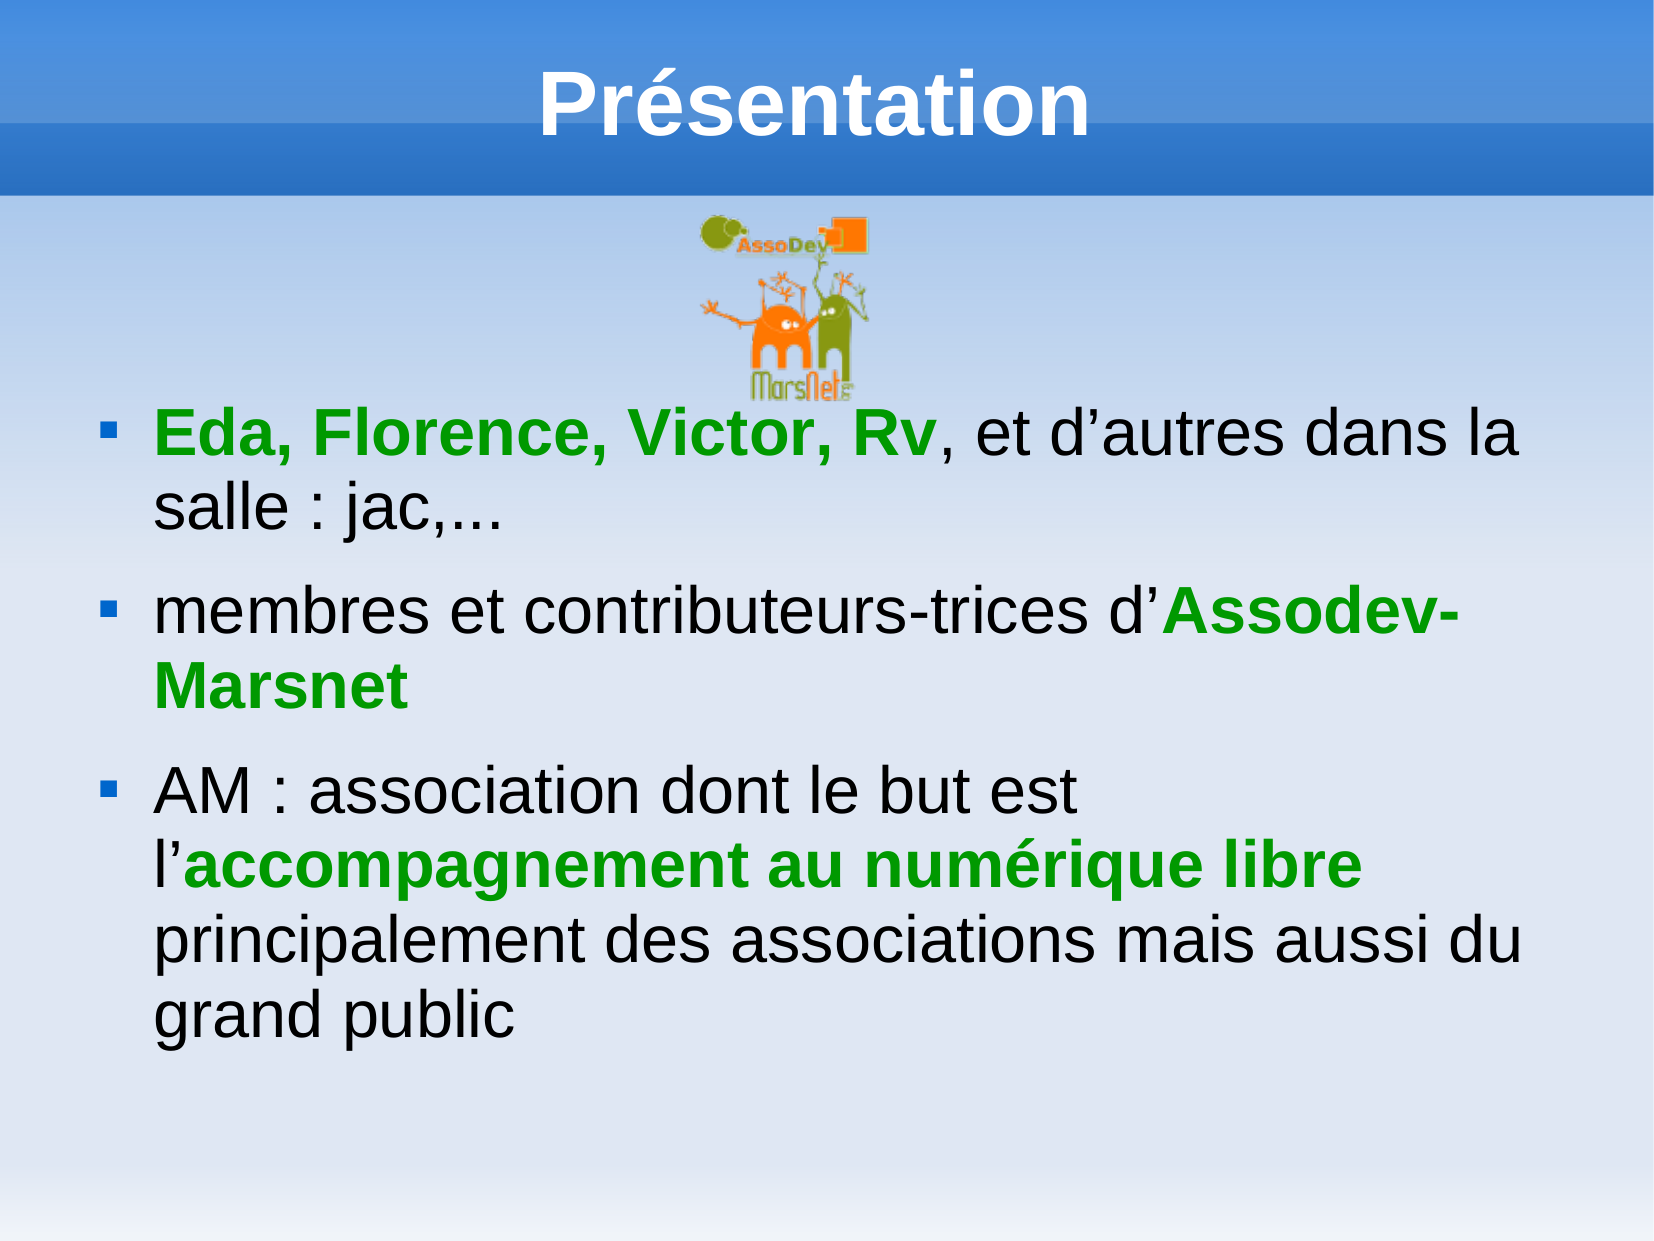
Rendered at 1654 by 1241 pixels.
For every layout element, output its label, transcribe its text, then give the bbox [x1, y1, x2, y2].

list Eda, Florence, Victor, Rv, et d’autres dans la salle : jac,... membres et contributeurs-trices d’Assodev-Marsnet AM : association dont le but est l’accompagnement au numérique libre principalement des associations mais aussi du grand public [82, 290, 1571, 1109]
title Présentation [70, 0, 1559, 208]
picture [0, 0, 1654, 1241]
